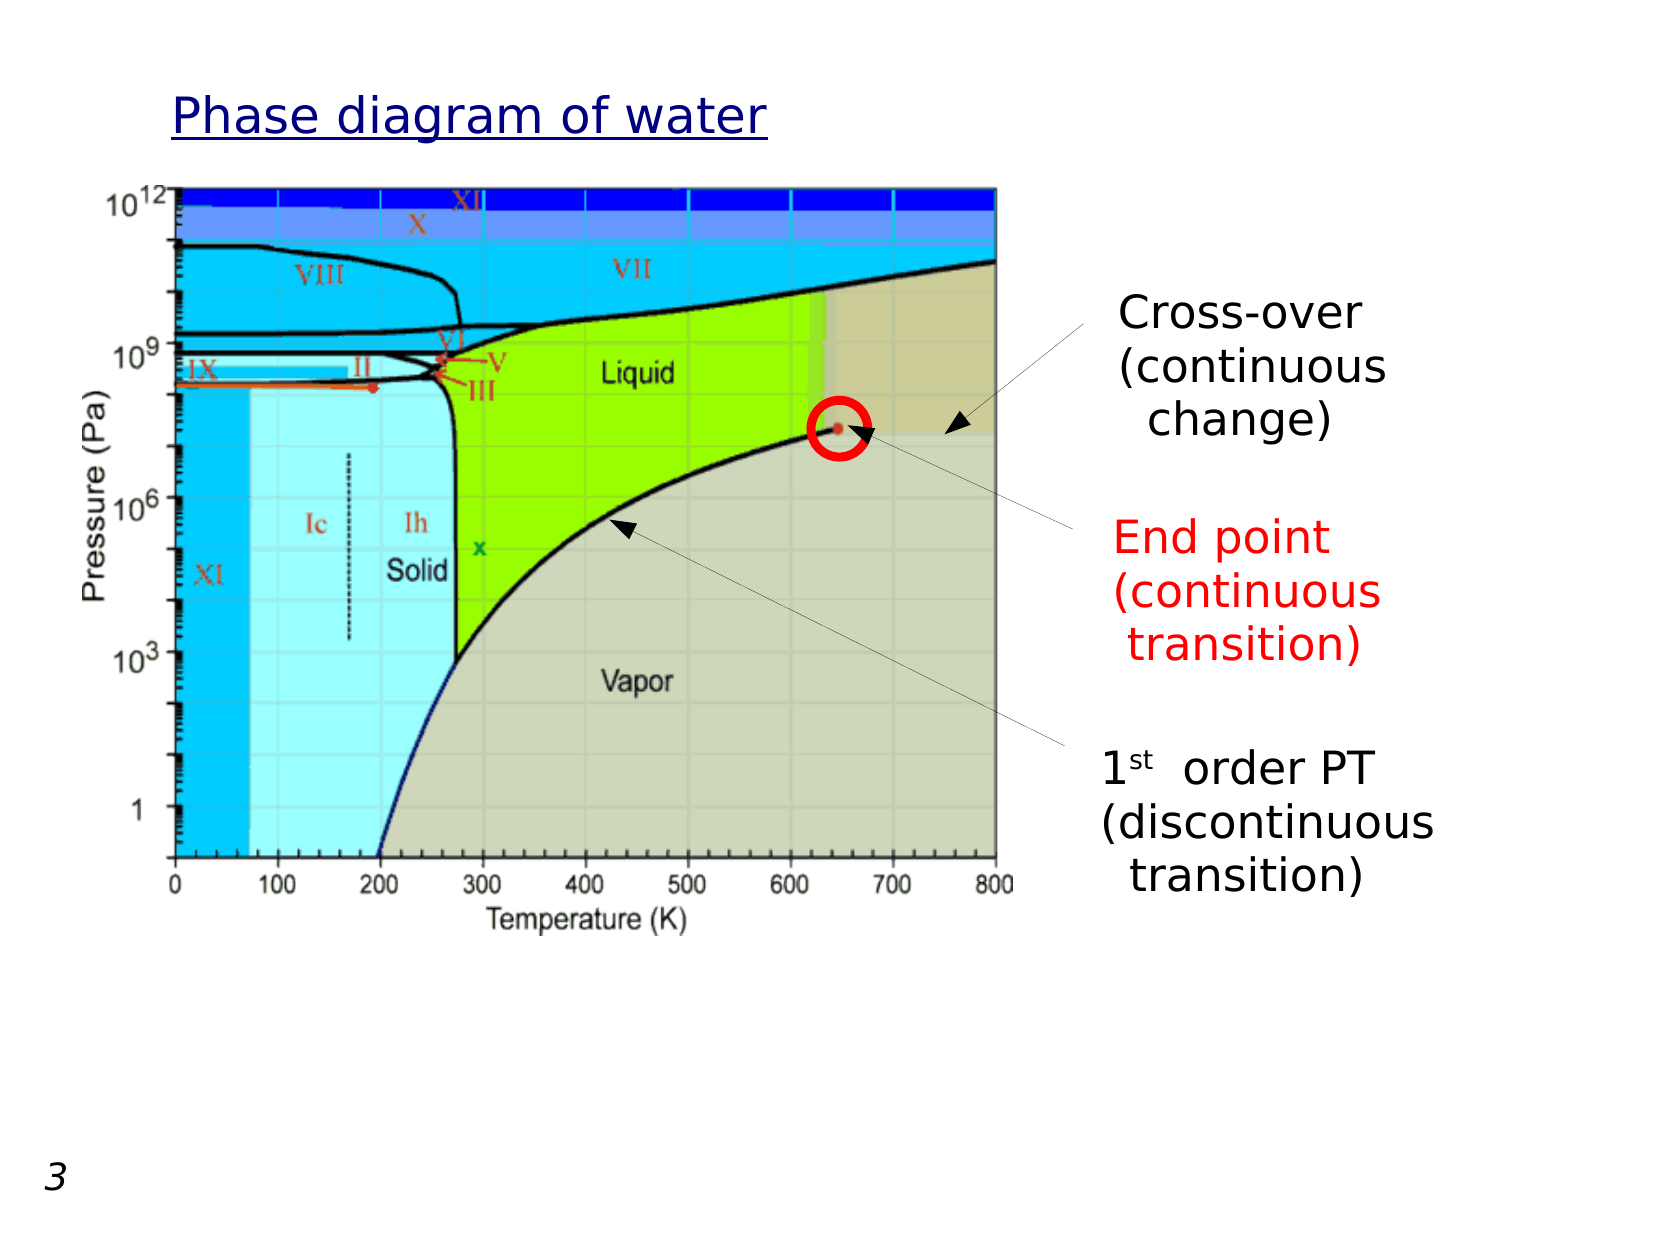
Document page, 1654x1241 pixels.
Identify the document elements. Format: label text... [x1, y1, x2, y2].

text_box Cross-over (continuous change) [1117, 286, 1389, 447]
picture [82, 185, 1013, 936]
text_box Phase diagram of water [171, 87, 768, 146]
picture [816, 405, 862, 452]
text_box End point (continuous transition) [1112, 511, 1424, 672]
text_box 1st order PT (discontinuous transition) [1100, 742, 1495, 957]
